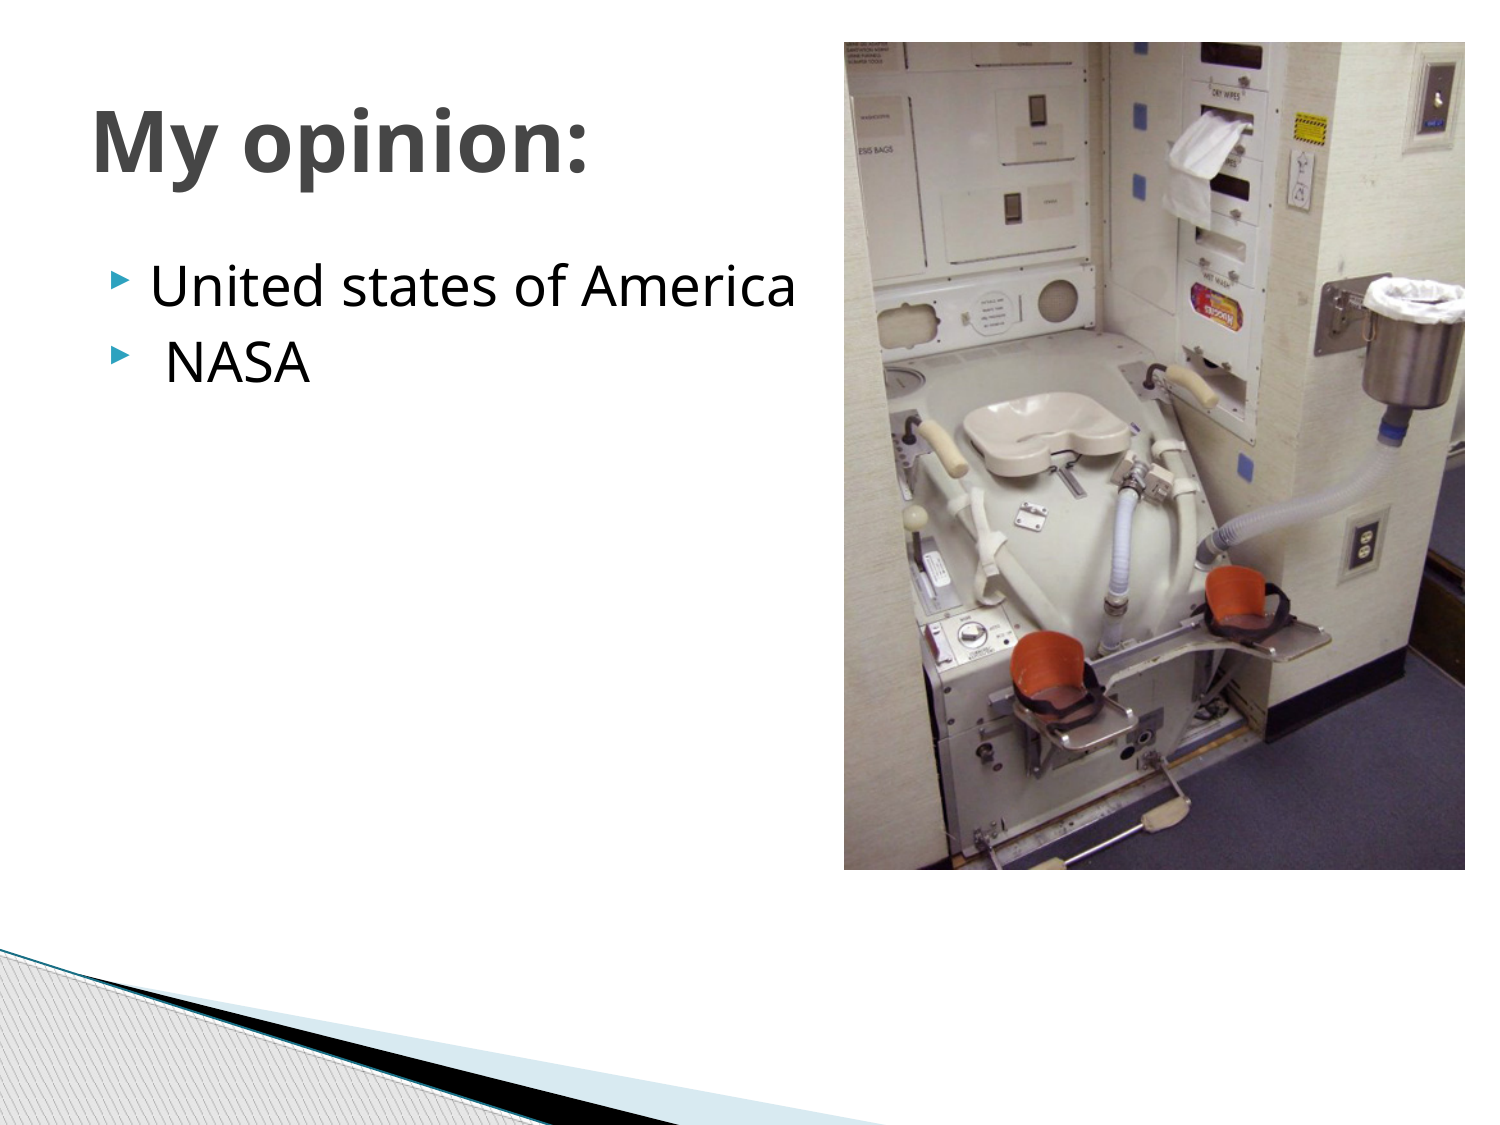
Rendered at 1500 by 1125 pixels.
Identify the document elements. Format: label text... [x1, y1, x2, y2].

title My opinion: [75, 45, 844, 233]
picture [844, 42, 1465, 870]
list United states of America NASA [75, 242, 1425, 986]
